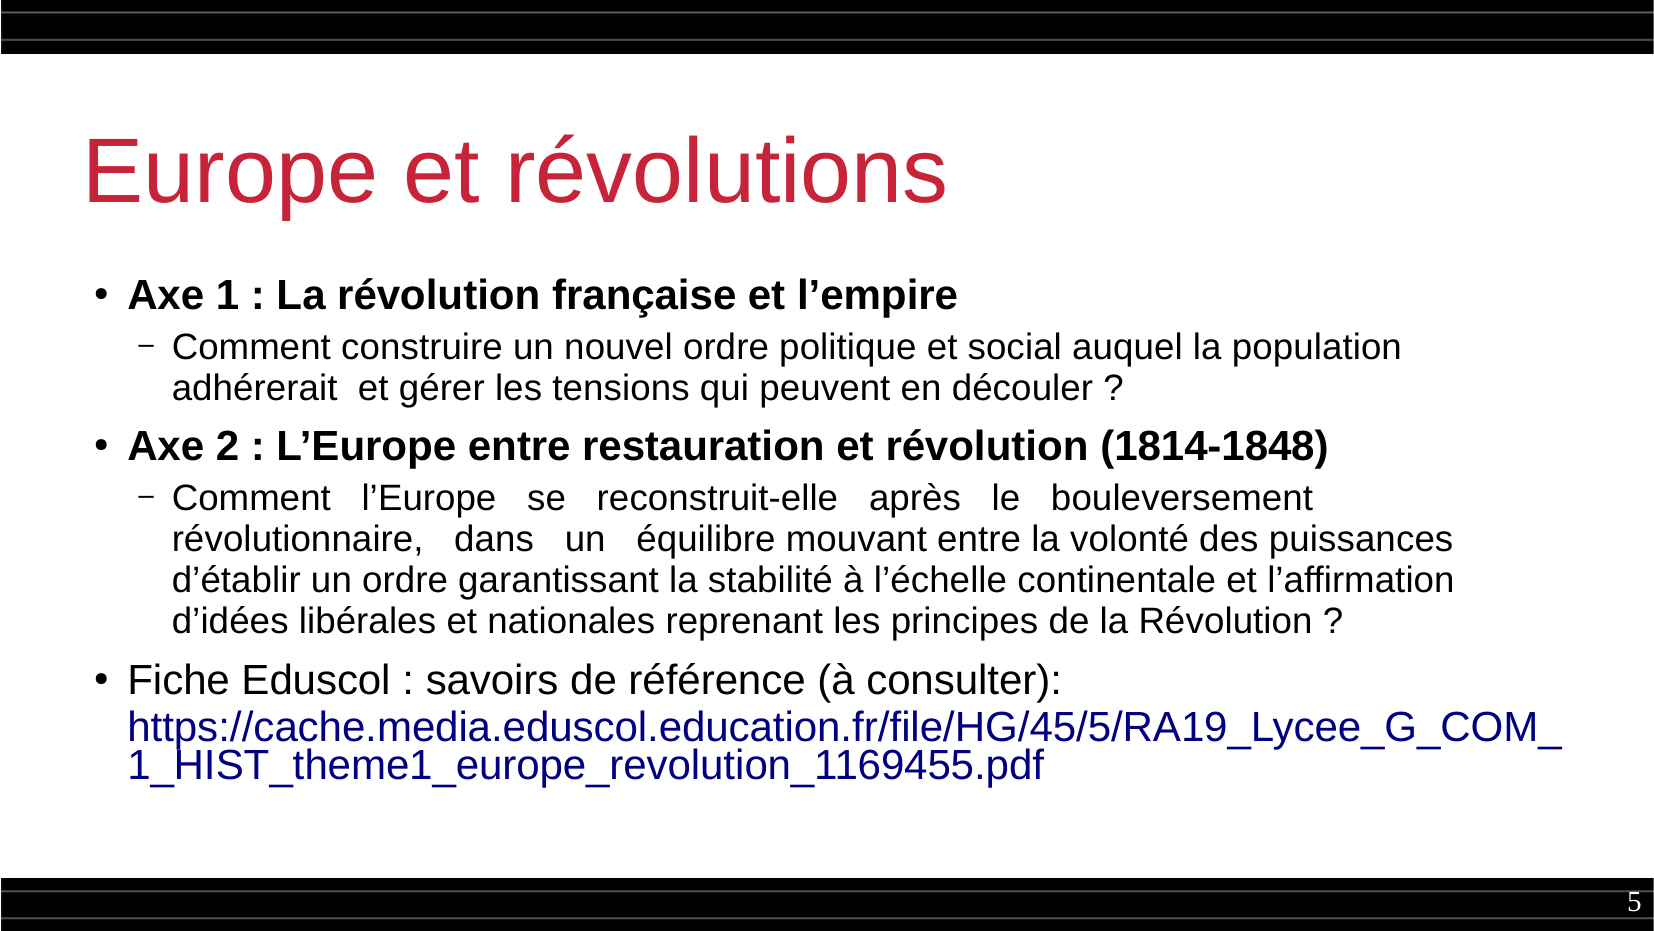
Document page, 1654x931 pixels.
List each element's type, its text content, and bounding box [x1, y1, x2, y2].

picture [1, 0, 1654, 54]
title Europe et révolutions [82, 92, 1571, 249]
picture [1, 878, 1654, 931]
list Axe 1 : La révolution française et l’empire Comment construire un nouvel ordre politique et social auquel la population adhérerait et gérer les tensions qui peuvent en découler ? Axe 2 : L’Europe entre restauration et révolution (1814-1848) Comment l’Europe se reconstruit-elle après le bouleversement révolutionnaire, dans un équilibre mouvant entre la volonté des puissances d’établir un ordre garantissant la stabilité à l’échelle continentale et l’affirmation d’idées libérales et nationales reprenant les principes de la Révolution ? Fiche Eduscol : savoirs de référence (à consulter): https://cache.media.eduscol.education.fr/file/HG/45/5/RA19_Lycee_G_COM_1_HIST_theme1_europe_revolution_1169455.pdf [82, 271, 1571, 758]
